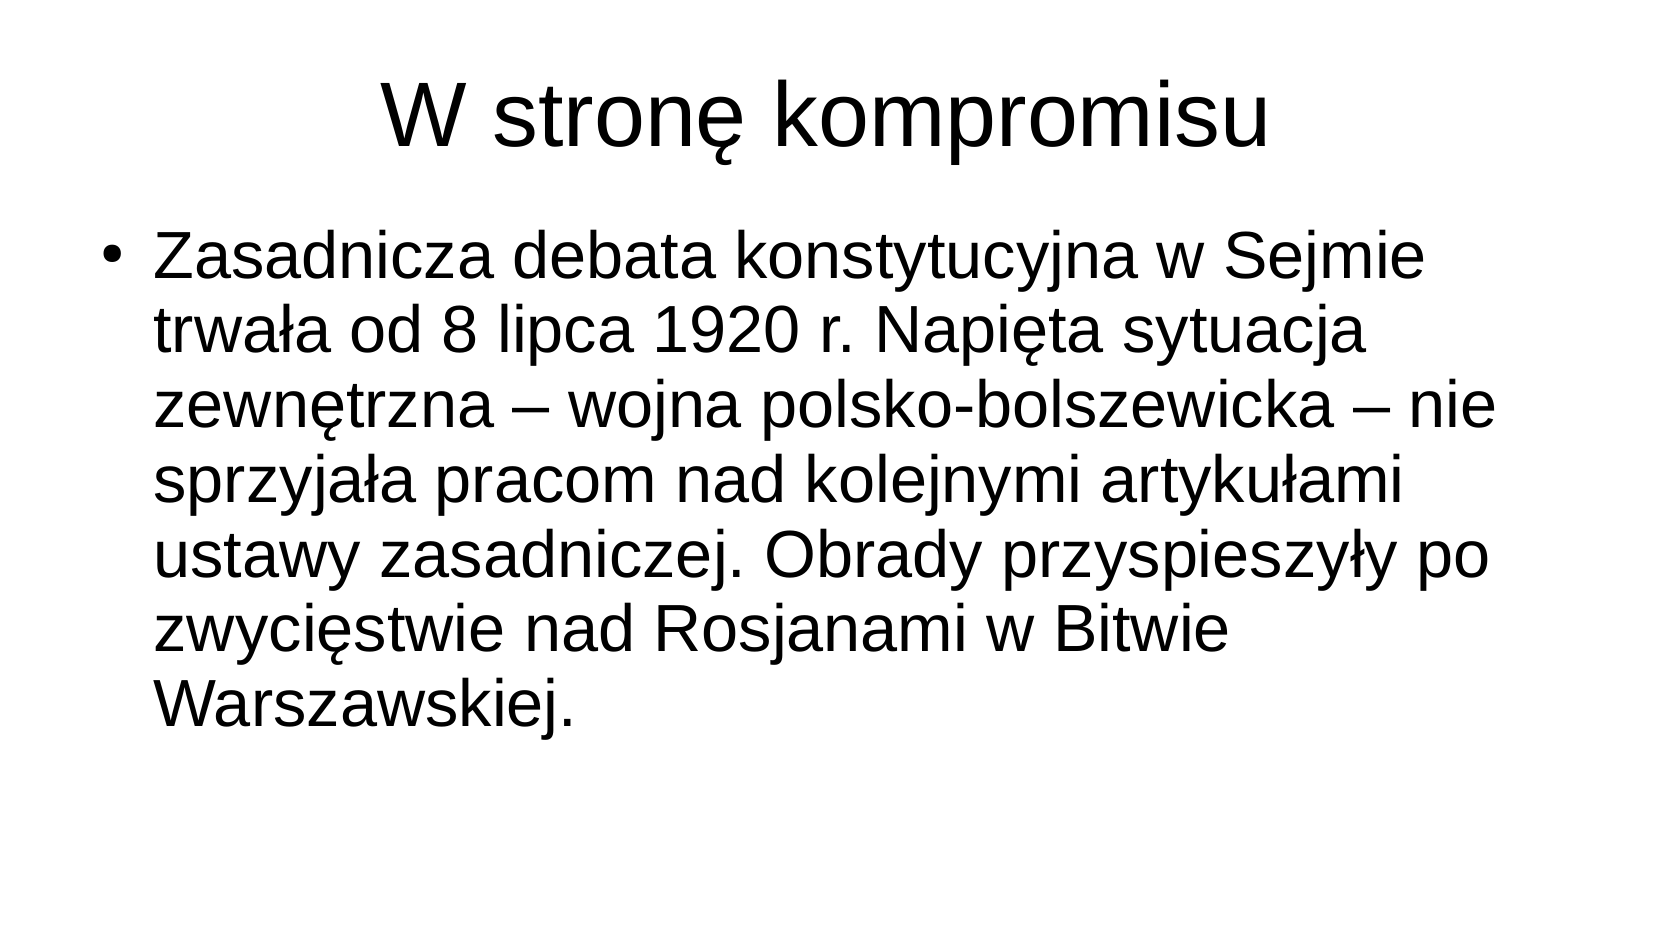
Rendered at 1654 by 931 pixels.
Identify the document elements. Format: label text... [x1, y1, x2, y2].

list Zasadnicza debata konstytucyjna w Sejmie trwała od 8 lipca 1920 r. Napięta sytuacja zewnętrzna – wojna polsko-bolszewicka – nie sprzyjała pracom nad kolejnymi artykułami ustawy zasadniczej. Obrady przyspieszyły po zwycięstwie nad Rosjanami w Bitwie Warszawskiej. [82, 217, 1571, 758]
title W stronę kompromisu [82, 37, 1571, 193]
